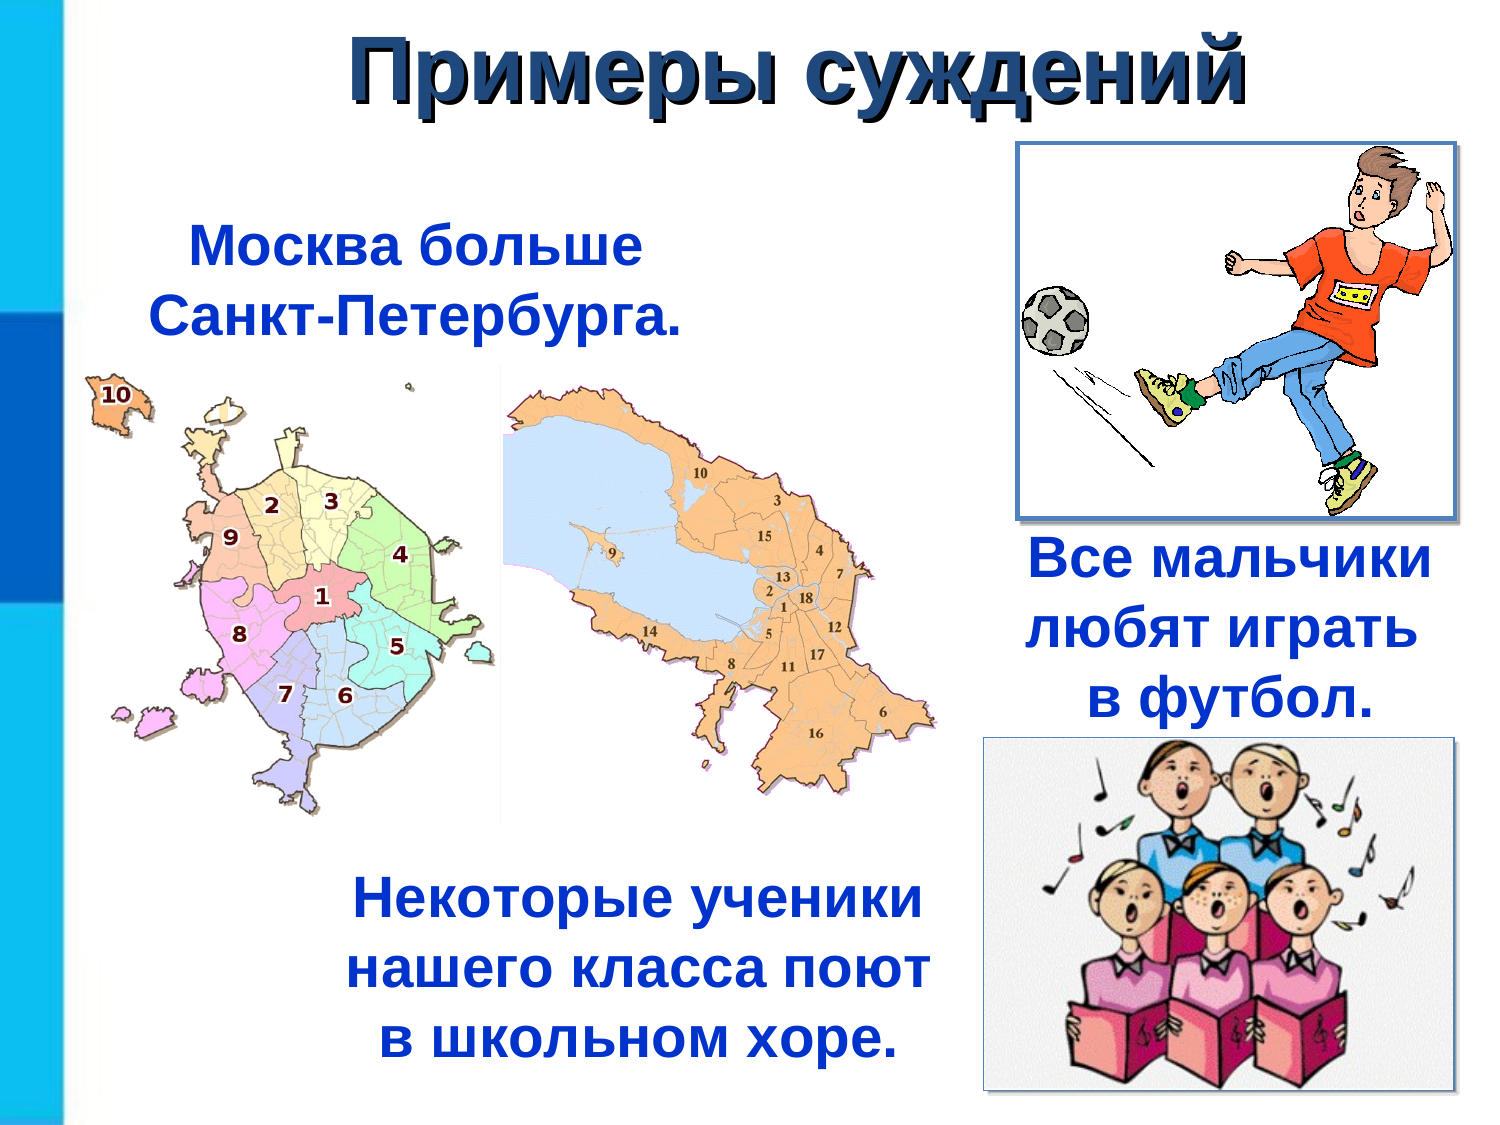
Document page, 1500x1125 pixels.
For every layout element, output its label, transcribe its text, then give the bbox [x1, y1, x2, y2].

picture [0, 0, 1500, 1125]
picture [984, 738, 1454, 1090]
title Примеры суждений [171, 11, 1425, 116]
picture [1019, 144, 1454, 517]
text_box Москва больше Санкт-Петербурга. [93, 199, 739, 355]
picture [988, 742, 1457, 1093]
text_box Все мальчики любят играть в футбол. [960, 511, 1500, 737]
text_box Некоторые ученики нашего класса поют в школьном хоре. [316, 851, 961, 1077]
